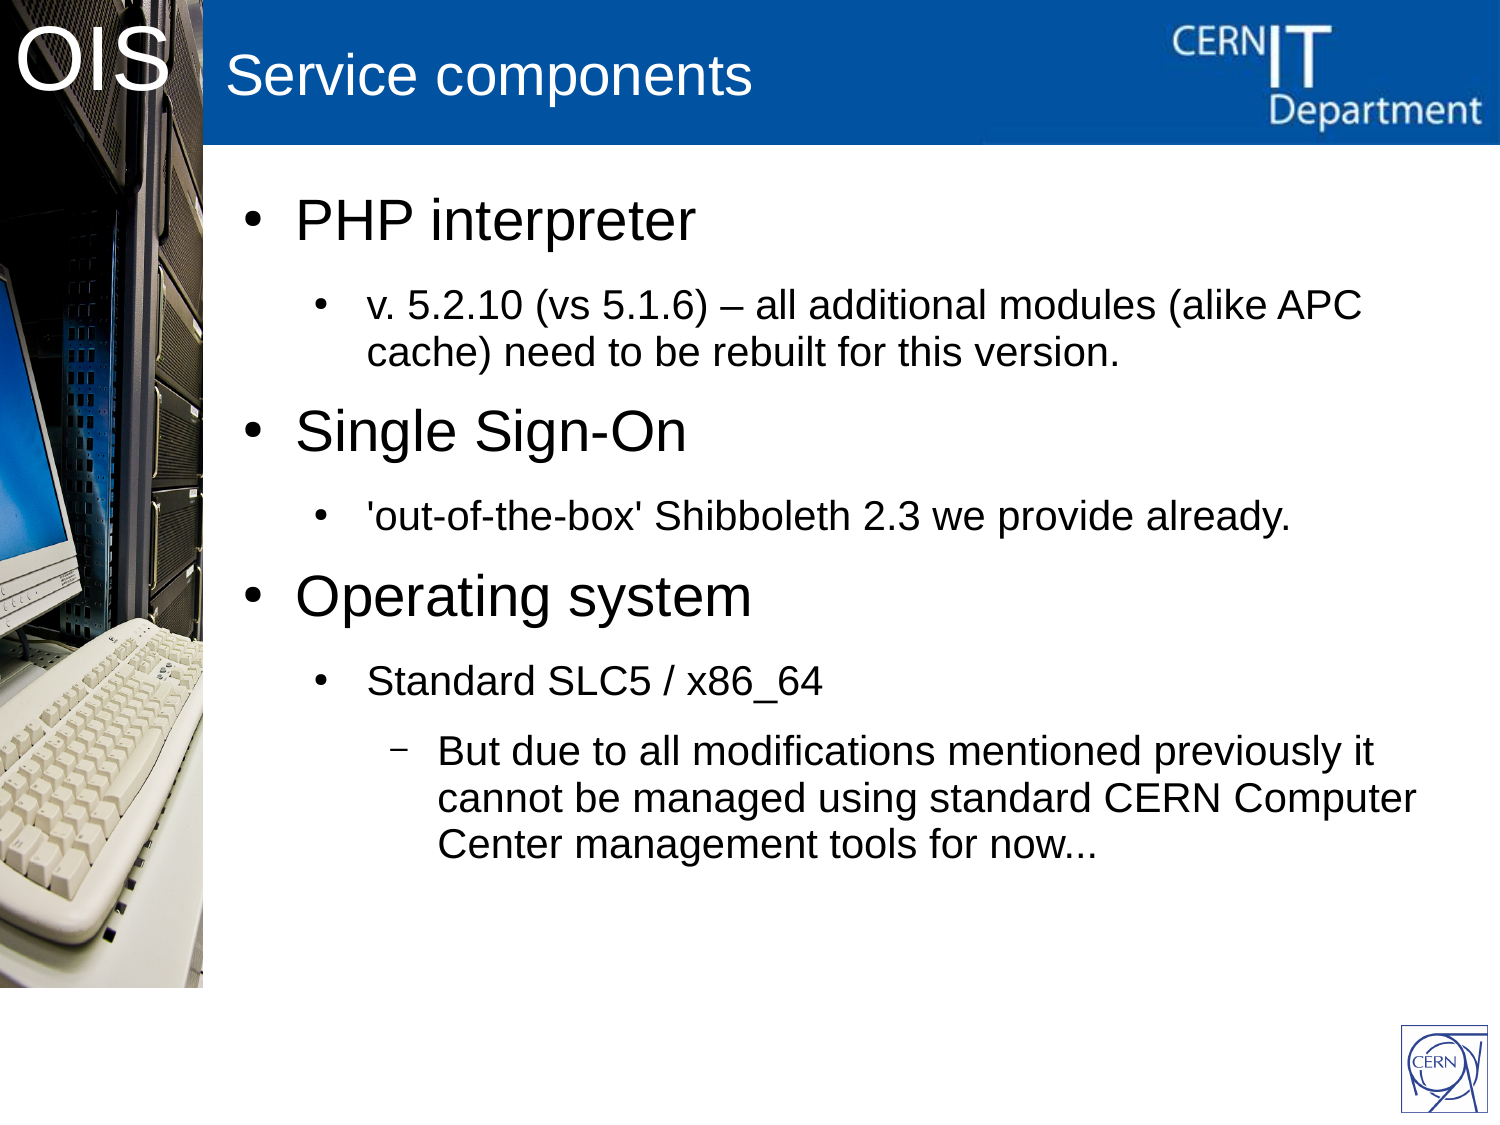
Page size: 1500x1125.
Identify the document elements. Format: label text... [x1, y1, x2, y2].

picture [1401, 1025, 1488, 1113]
title Service components [225, 7, 1238, 143]
picture [0, 0, 1500, 988]
list PHP interpreter v. 5.2.10 (vs 5.1.6) – all additional modules (alike APC cache) need to be rebuilt for this version. Single Sign-On 'out-of-the-box' Shibboleth 2.3 we provide already. Operating system Standard SLC5 / x86_64 But due to all modifications mentioned previously it cannot be managed using standard CERN Computer Center management tools for now... [225, 187, 1463, 998]
